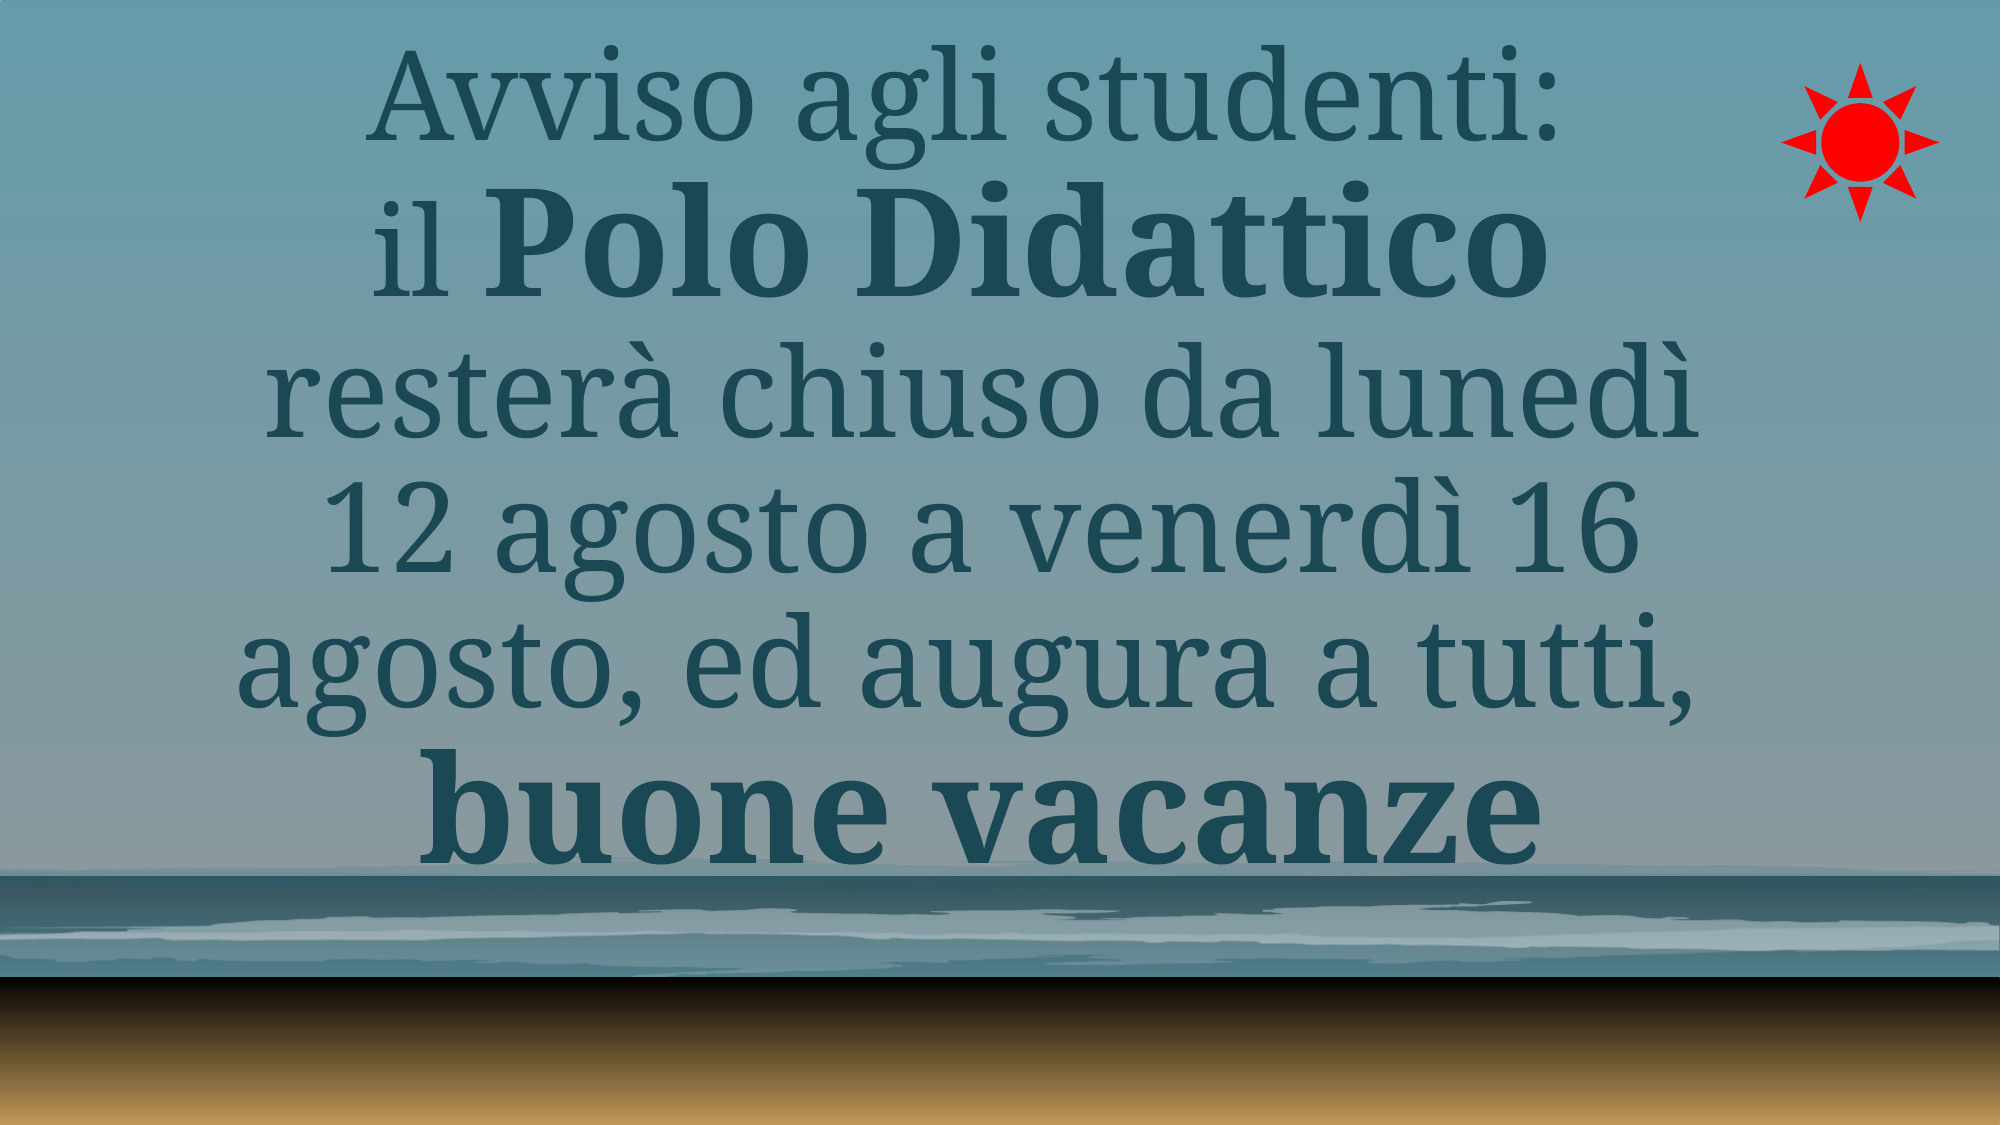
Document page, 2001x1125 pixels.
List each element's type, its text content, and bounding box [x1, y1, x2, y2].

text_box [1849, 66, 1872, 97]
text_box [1905, 131, 1937, 154]
text_box [1784, 131, 1816, 154]
text_box [1849, 187, 1872, 219]
title Avviso agli studenti: il Polo Didattico resterà chiuso da lunedì 12 agosto a venerdì 16 agosto, ed augura a tutti, buone vacanze [194, 24, 1771, 869]
text_box [1884, 166, 1915, 197]
text_box [1884, 88, 1915, 118]
text_box [1822, 104, 1899, 181]
text_box [1806, 166, 1836, 197]
text_box [1806, 88, 1836, 118]
